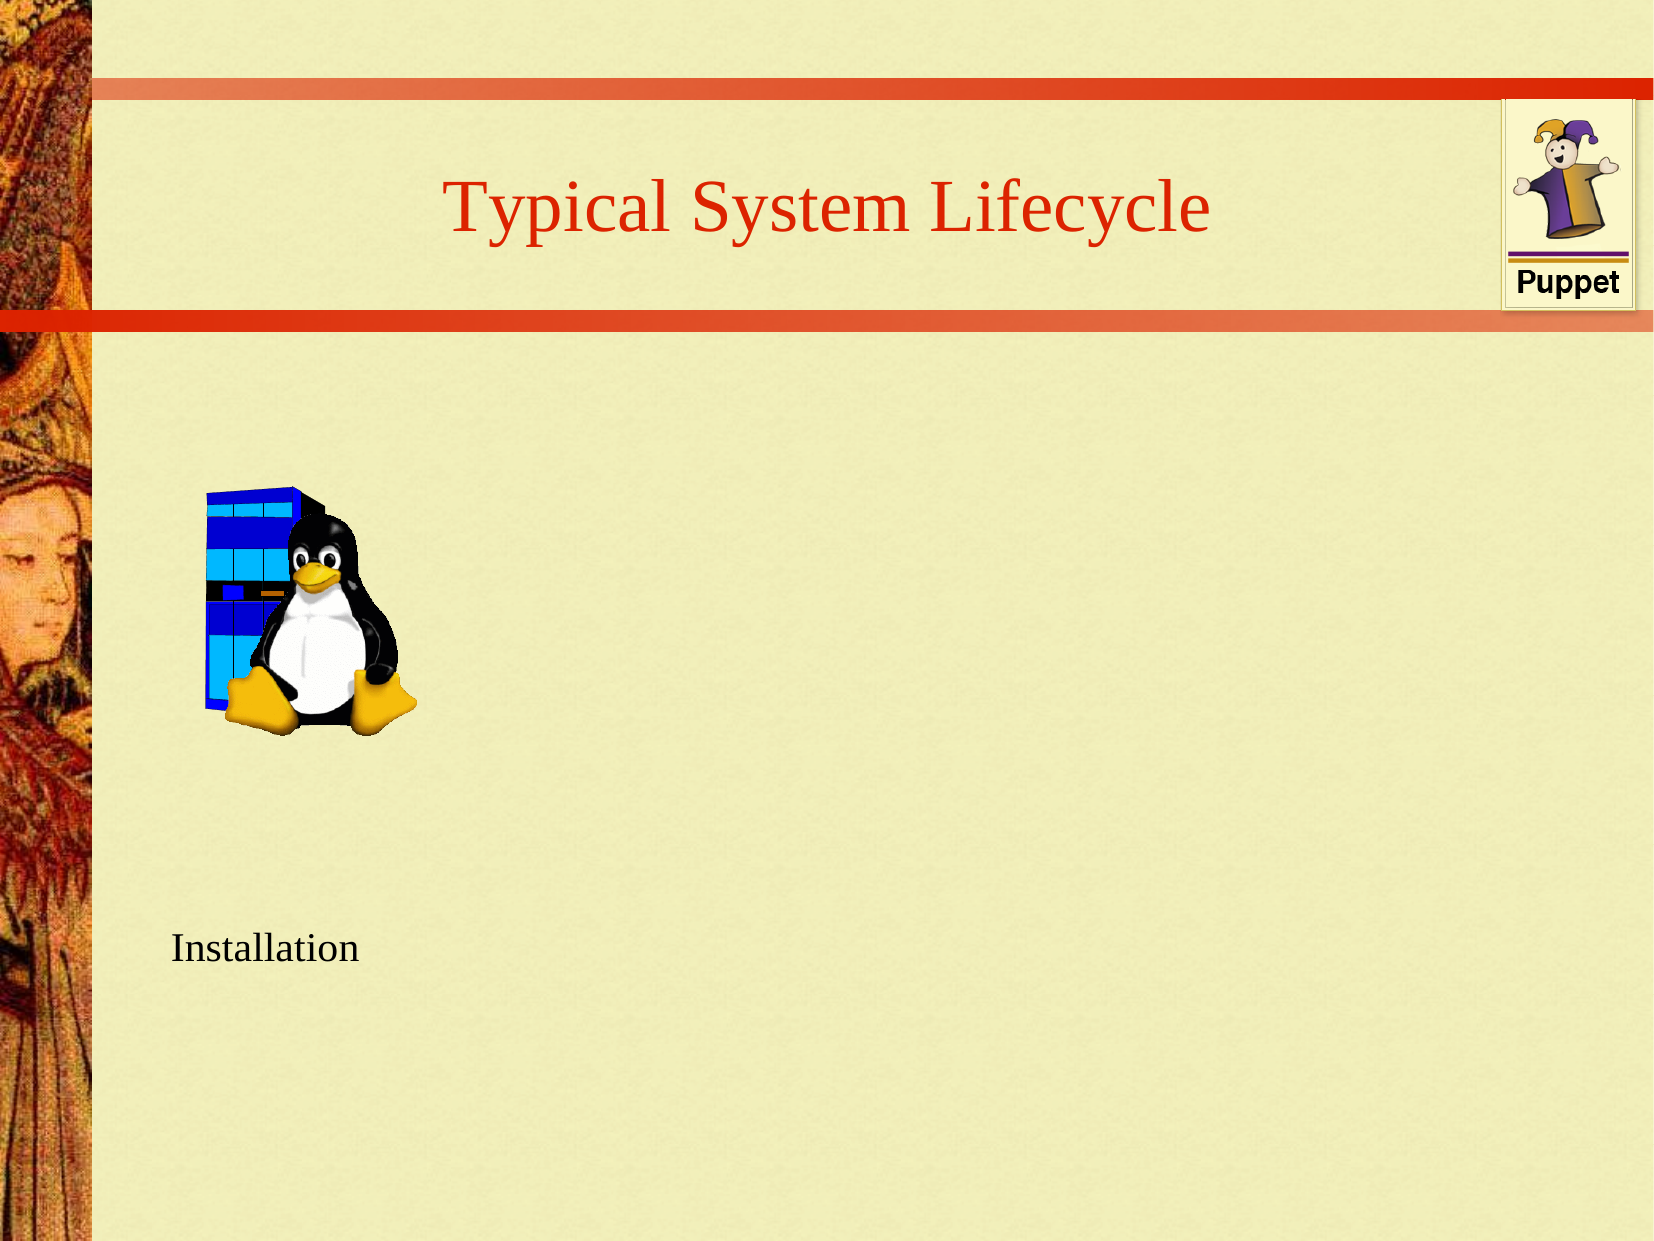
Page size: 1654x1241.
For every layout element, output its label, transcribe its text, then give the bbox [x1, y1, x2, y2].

chart [75, 350, 1651, 1201]
picture [0, 0, 1654, 1241]
title Typical System Lifecycle [121, 102, 1534, 311]
